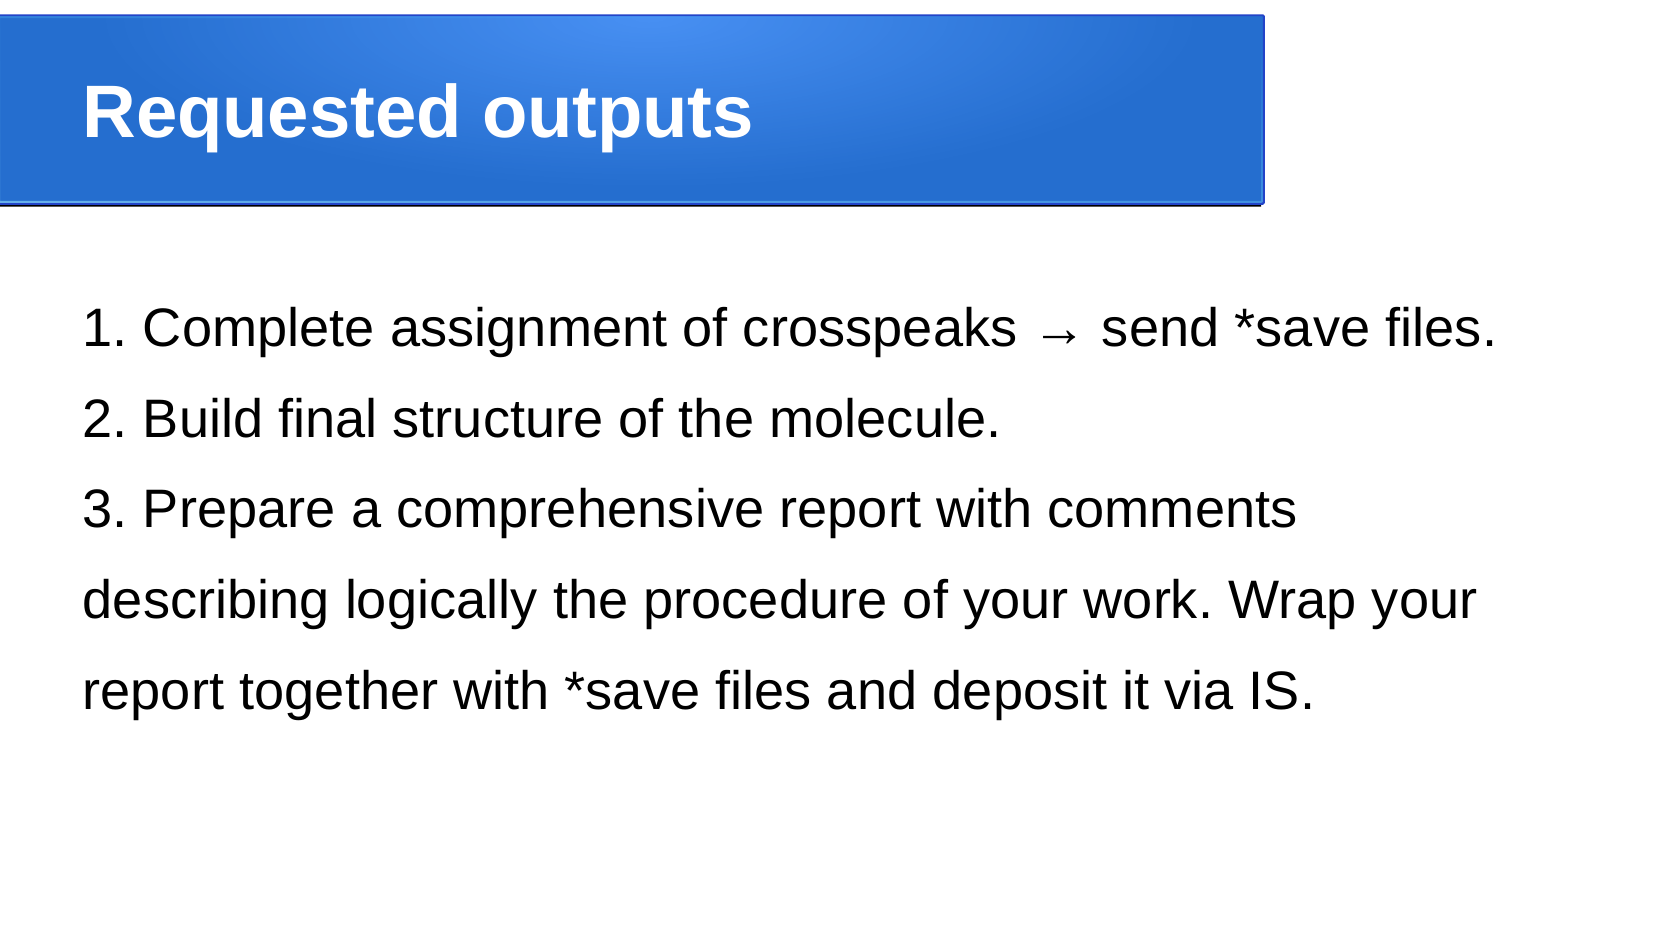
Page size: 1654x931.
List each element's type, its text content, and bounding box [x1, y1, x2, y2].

subtitle 1. Complete assignment of crosspeaks → send *save files. 2. Build final structure of the molecule. 3. Prepare a comprehensive report with comments describing logically the procedure of your work. Wrap your report together with *save files and deposit it via IS. [82, 224, 1571, 764]
title Requested outputs [82, 35, 1235, 189]
